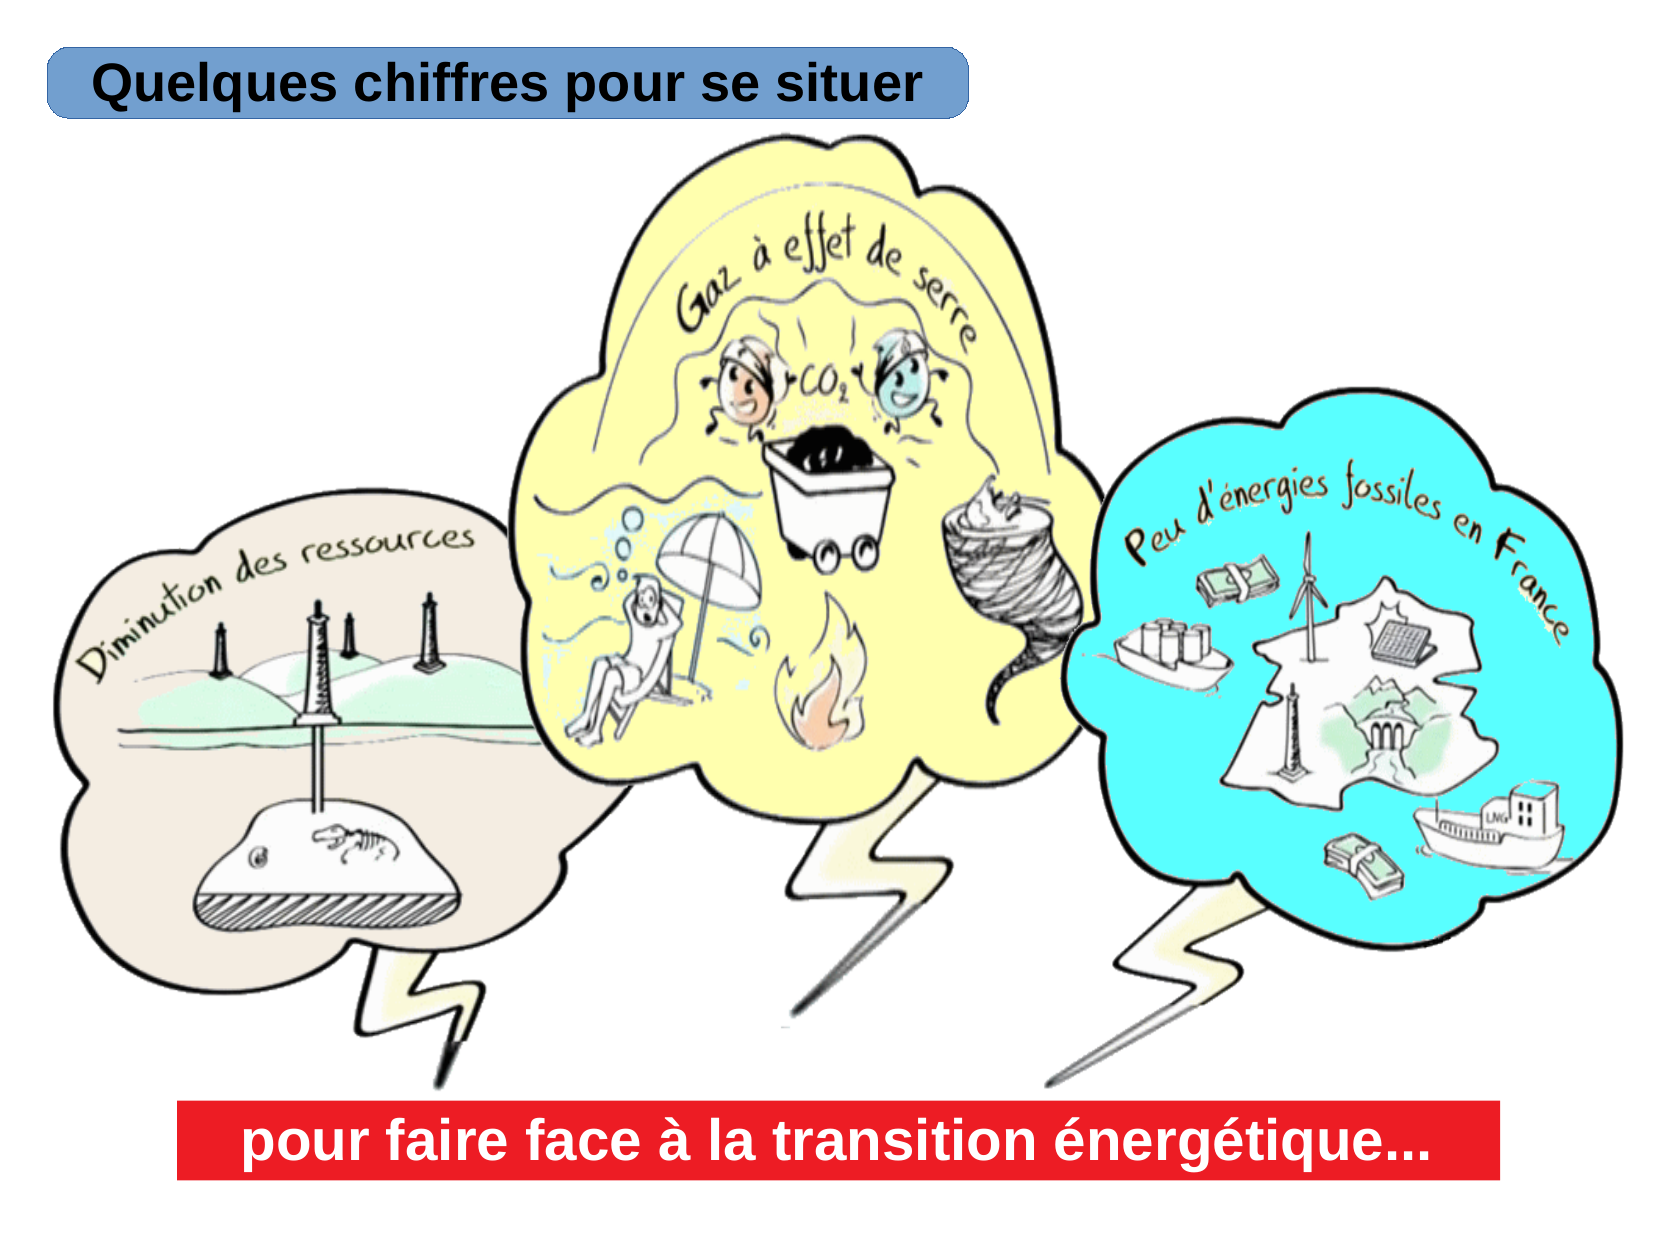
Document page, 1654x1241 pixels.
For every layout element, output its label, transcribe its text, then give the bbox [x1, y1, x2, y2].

text_box pour faire face à la transition énergétique... [177, 1100, 1501, 1181]
text_box Quelques chiffres pour se situer [47, 47, 969, 119]
picture [38, 106, 1630, 1099]
